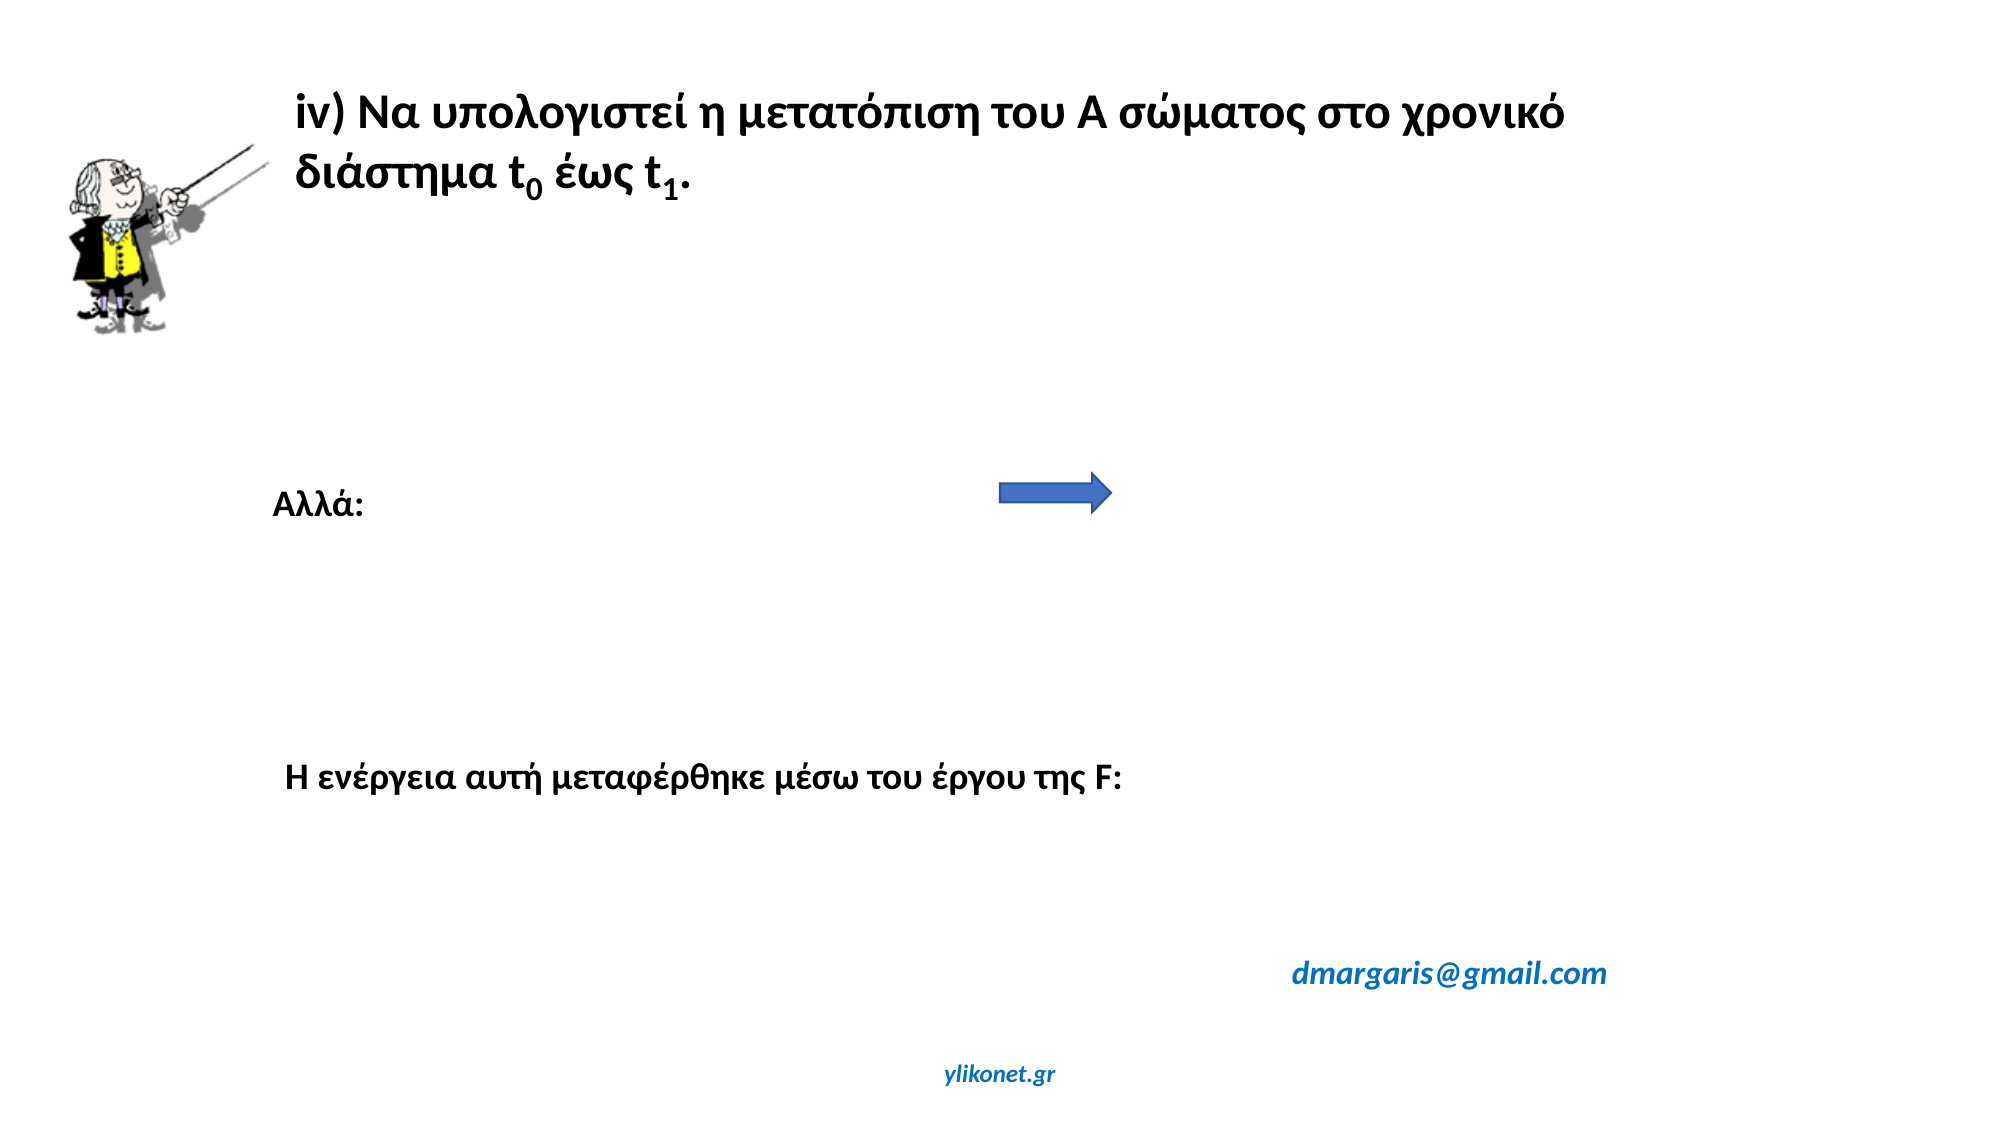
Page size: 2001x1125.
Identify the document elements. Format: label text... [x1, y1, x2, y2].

text_box iv) Να υπολογιστεί η μετατόπιση του Α σώματος στο χρονικό διάστημα t0 έως t1. [279, 70, 1721, 207]
text_box Αλλά: [257, 471, 480, 533]
text_box ylikonet.gr [683, 1042, 1317, 1103]
text_box [999, 473, 1112, 512]
text_box dmargaris@gmail.com [1267, 940, 1633, 1001]
picture [56, 139, 258, 332]
text_box Η ενέργεια αυτή μεταφέρθηκε μέσω του έργου της F: [270, 744, 1215, 806]
